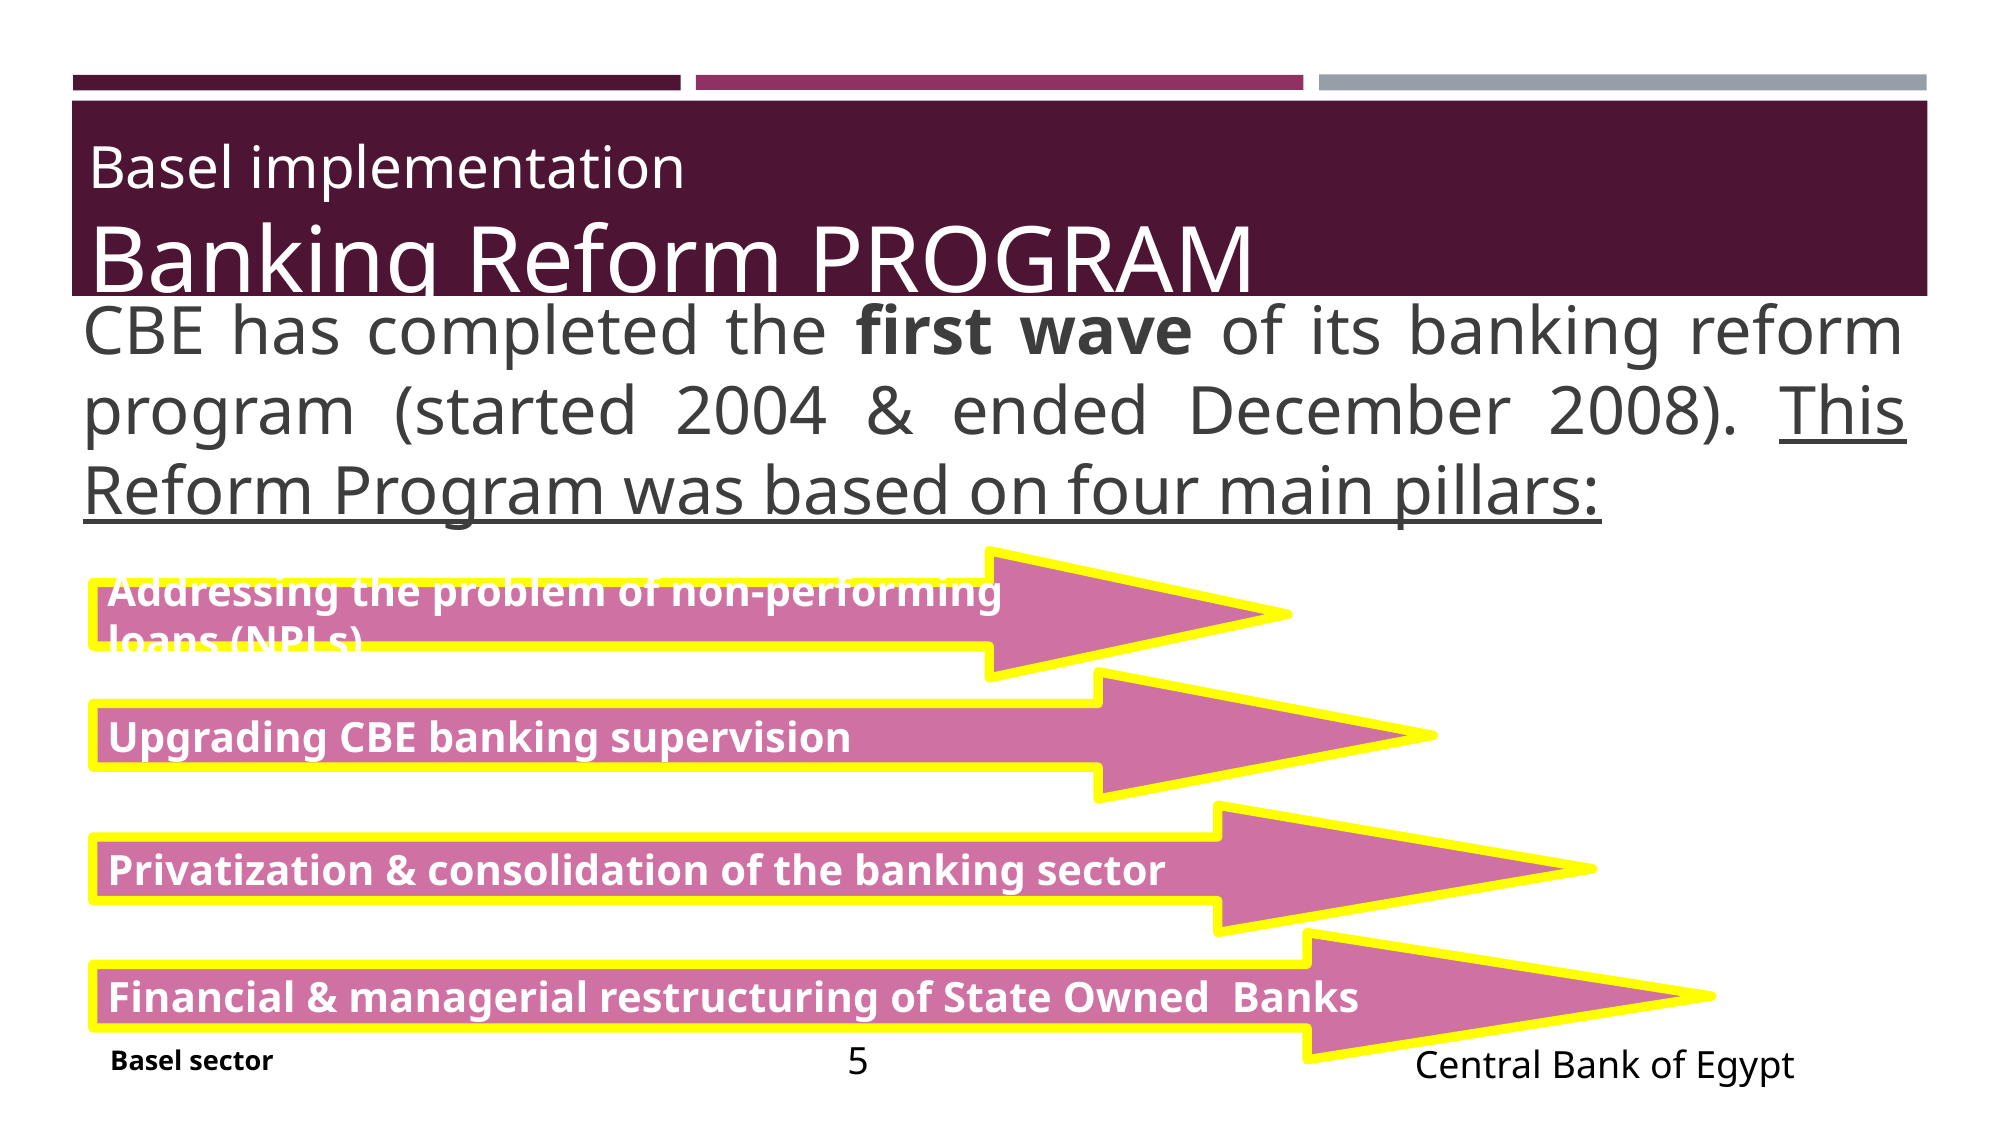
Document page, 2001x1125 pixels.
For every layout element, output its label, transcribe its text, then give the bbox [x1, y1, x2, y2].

text_box Upgrading CBE banking supervision [92, 671, 1434, 800]
footer Central Bank of Egypt [1400, 1033, 1905, 1094]
text_box Financial & managerial restructuring of State Owned Banks [92, 932, 1712, 1060]
slide_number <numéro> [832, 1029, 1006, 1090]
title Basel implementation Banking Reform PROGRAM [73, 123, 1922, 280]
list CBE has completed the first wave of its banking reform program (started 2004 & ended December 2008). This Reform Program was based on four main pillars: [67, 280, 1922, 1034]
text_box Addressing the problem of non-performing loans (NPLs) [92, 550, 1289, 678]
text_box Privatization & consolidation of the banking sector [92, 805, 1593, 933]
